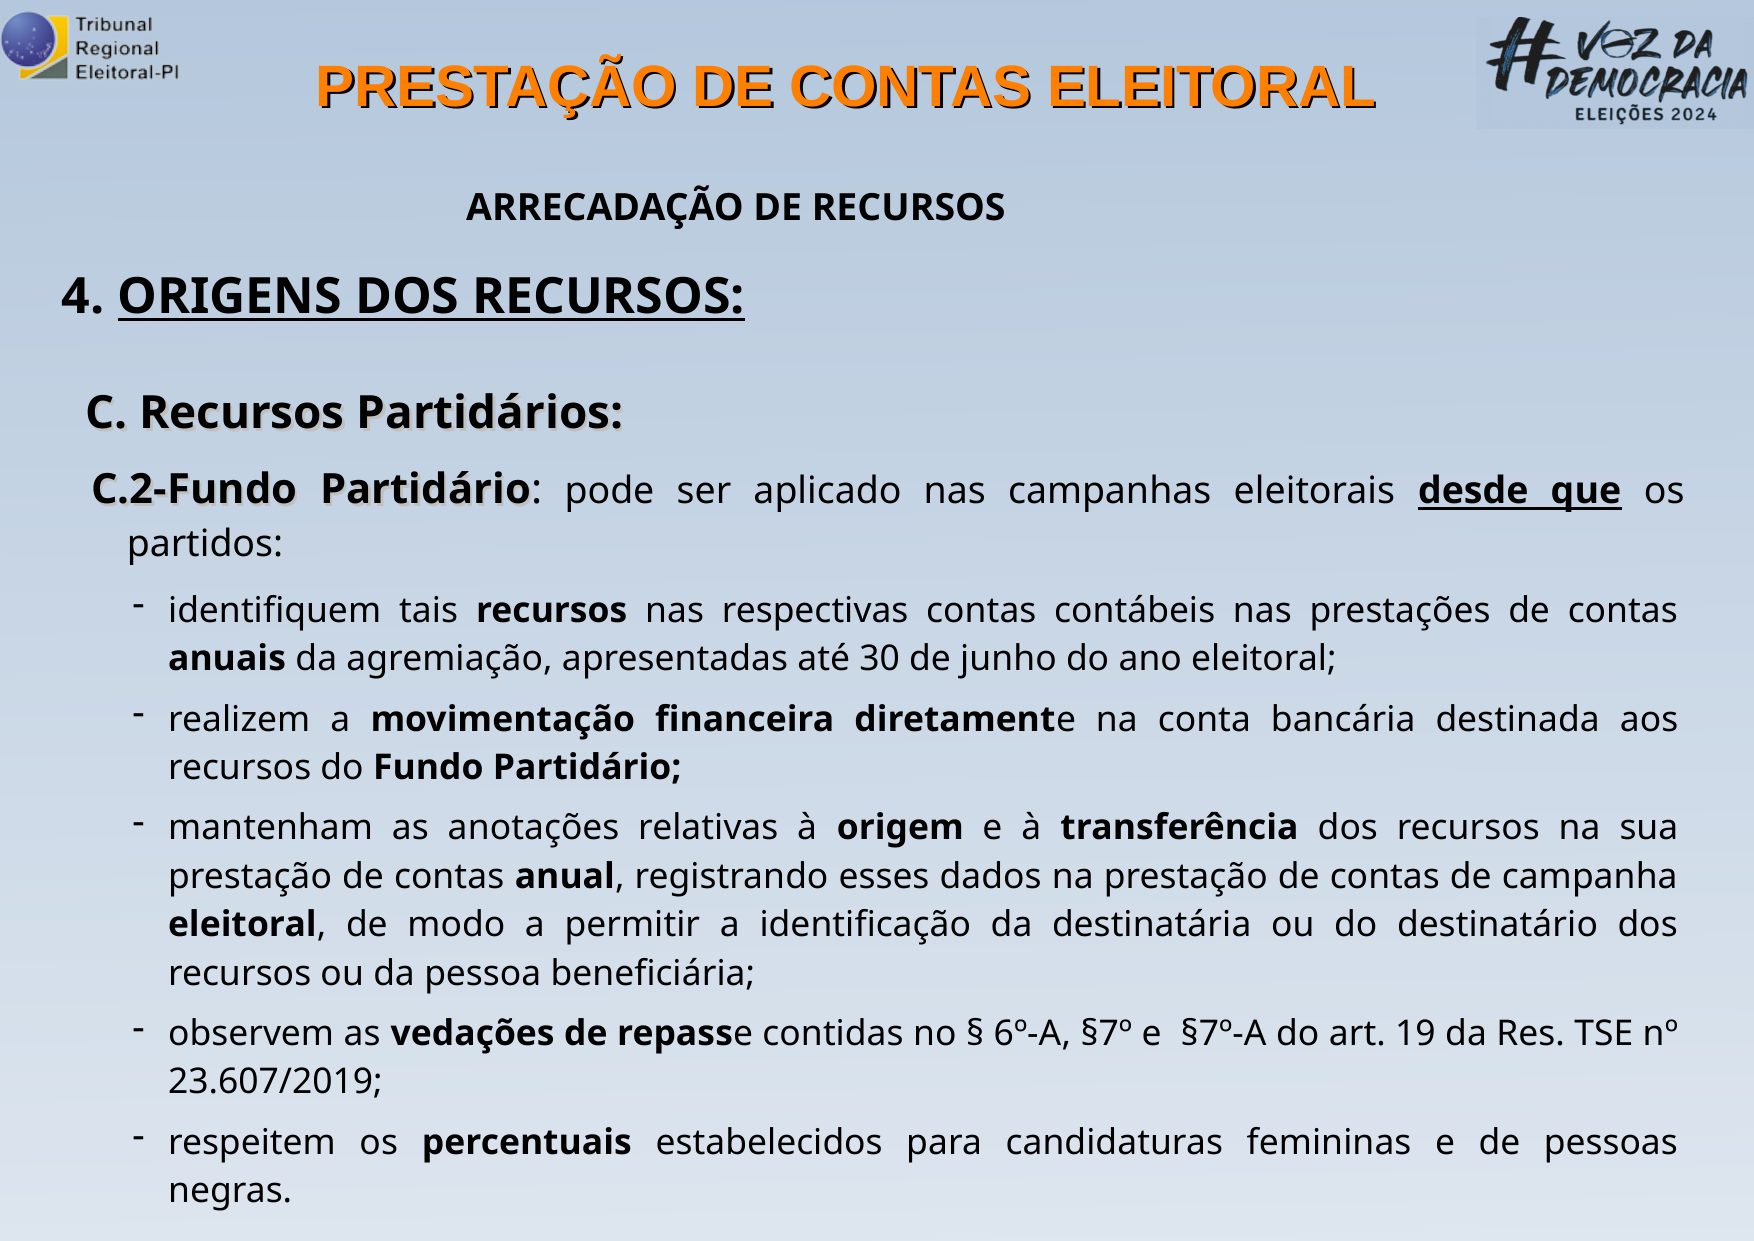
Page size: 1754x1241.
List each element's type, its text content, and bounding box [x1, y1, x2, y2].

subtitle ORIGENS DOS RECURSOS: C. Recursos Partidários: Fundo Partidário: pode ser aplicado nas campanhas eleitorais desde que os partidos: identifiquem tais recursos nas respectivas contas contábeis nas prestações de contas anuais da agremiação, apresentadas até 30 de junho do ano eleitoral; realizem a movimentação financeira diretamente na conta bancária destinada aos recursos do Fundo Partidário; mantenham as anotações relativas à origem e à transferência dos recursos na sua prestação de contas anual, registrando esses dados na prestação de contas de campanha eleitoral, de modo a permitir a identificação da destinatária ou do destinatário dos recursos ou da pessoa beneficiária; observem as vedações de repasse contidas no § 6º-A, §7º e §7º-A do art. 19 da Res. TSE nº 23.607/2019; respeitem os percentuais estabelecidos para candidaturas femininas e de pessoas negras. [61, 260, 1685, 1190]
title PRESTAÇÃO DE CONTAS ELEITORAL [138, 53, 1554, 196]
text_box ARRECADAÇÃO DE RECURSOS [451, 173, 1206, 240]
picture [0, 11, 195, 87]
